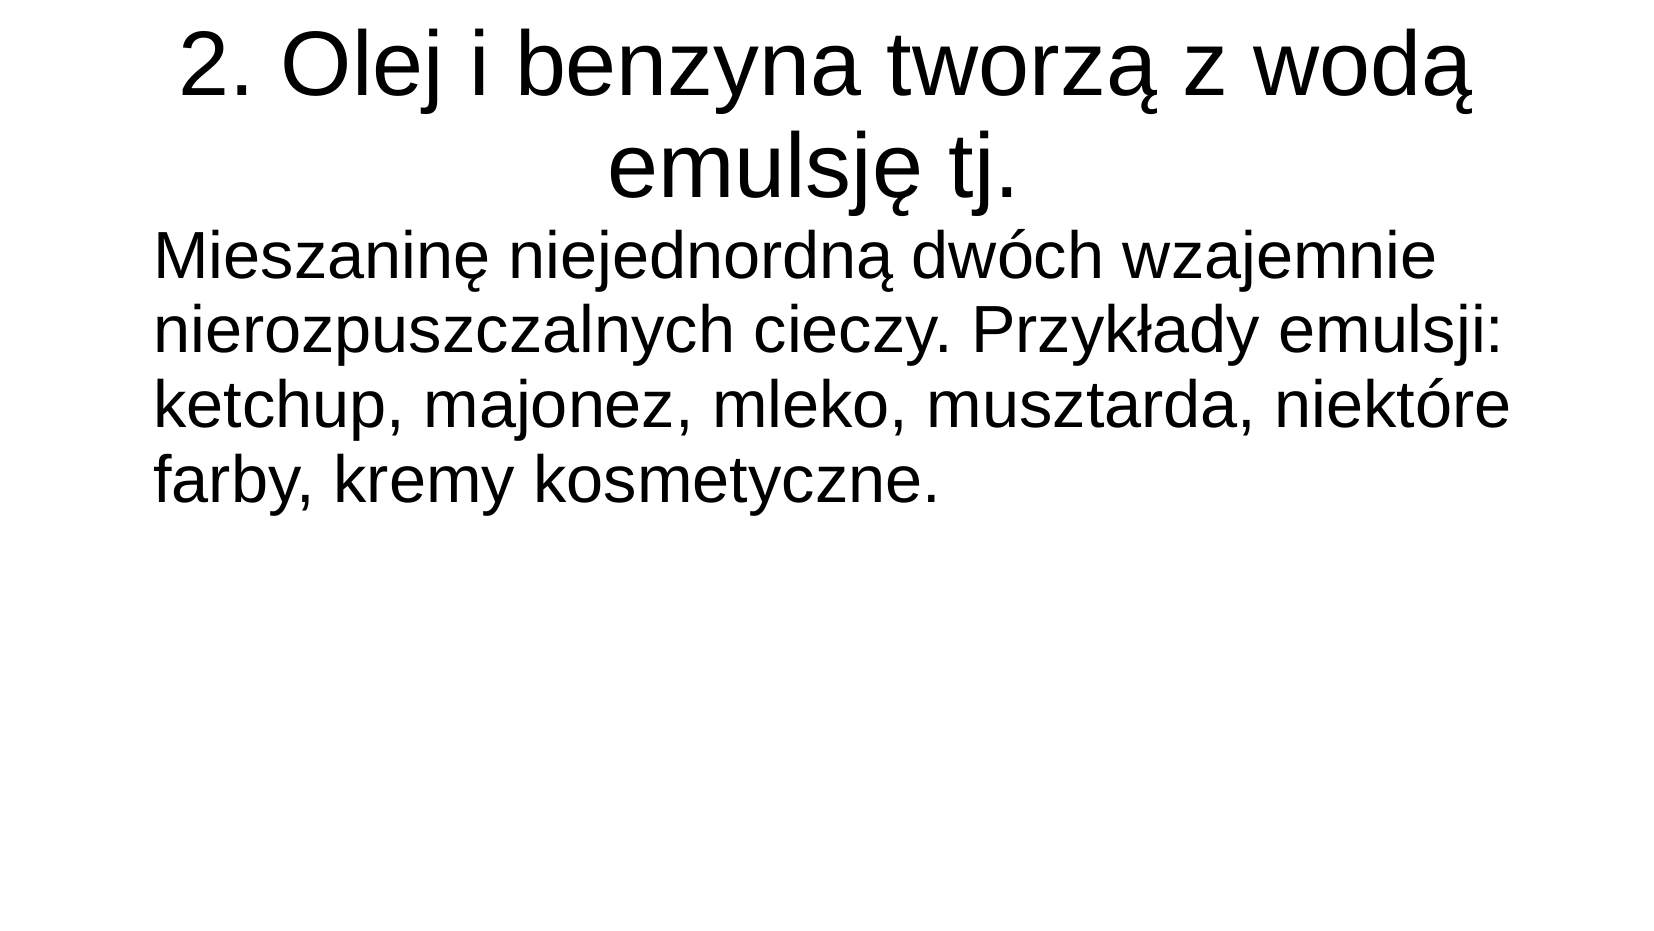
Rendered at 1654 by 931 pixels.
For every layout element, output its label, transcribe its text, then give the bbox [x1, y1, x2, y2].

list Mieszaninę niejednordną dwóch wzajemnie nierozpuszczalnych cieczy. Przykłady emulsji: ketchup, majonez, mleko, musztarda, niektóre farby, kremy kosmetyczne. [82, 217, 1571, 758]
title 2. Olej i benzyna tworzą z wodą emulsję tj. [82, 12, 1571, 217]
